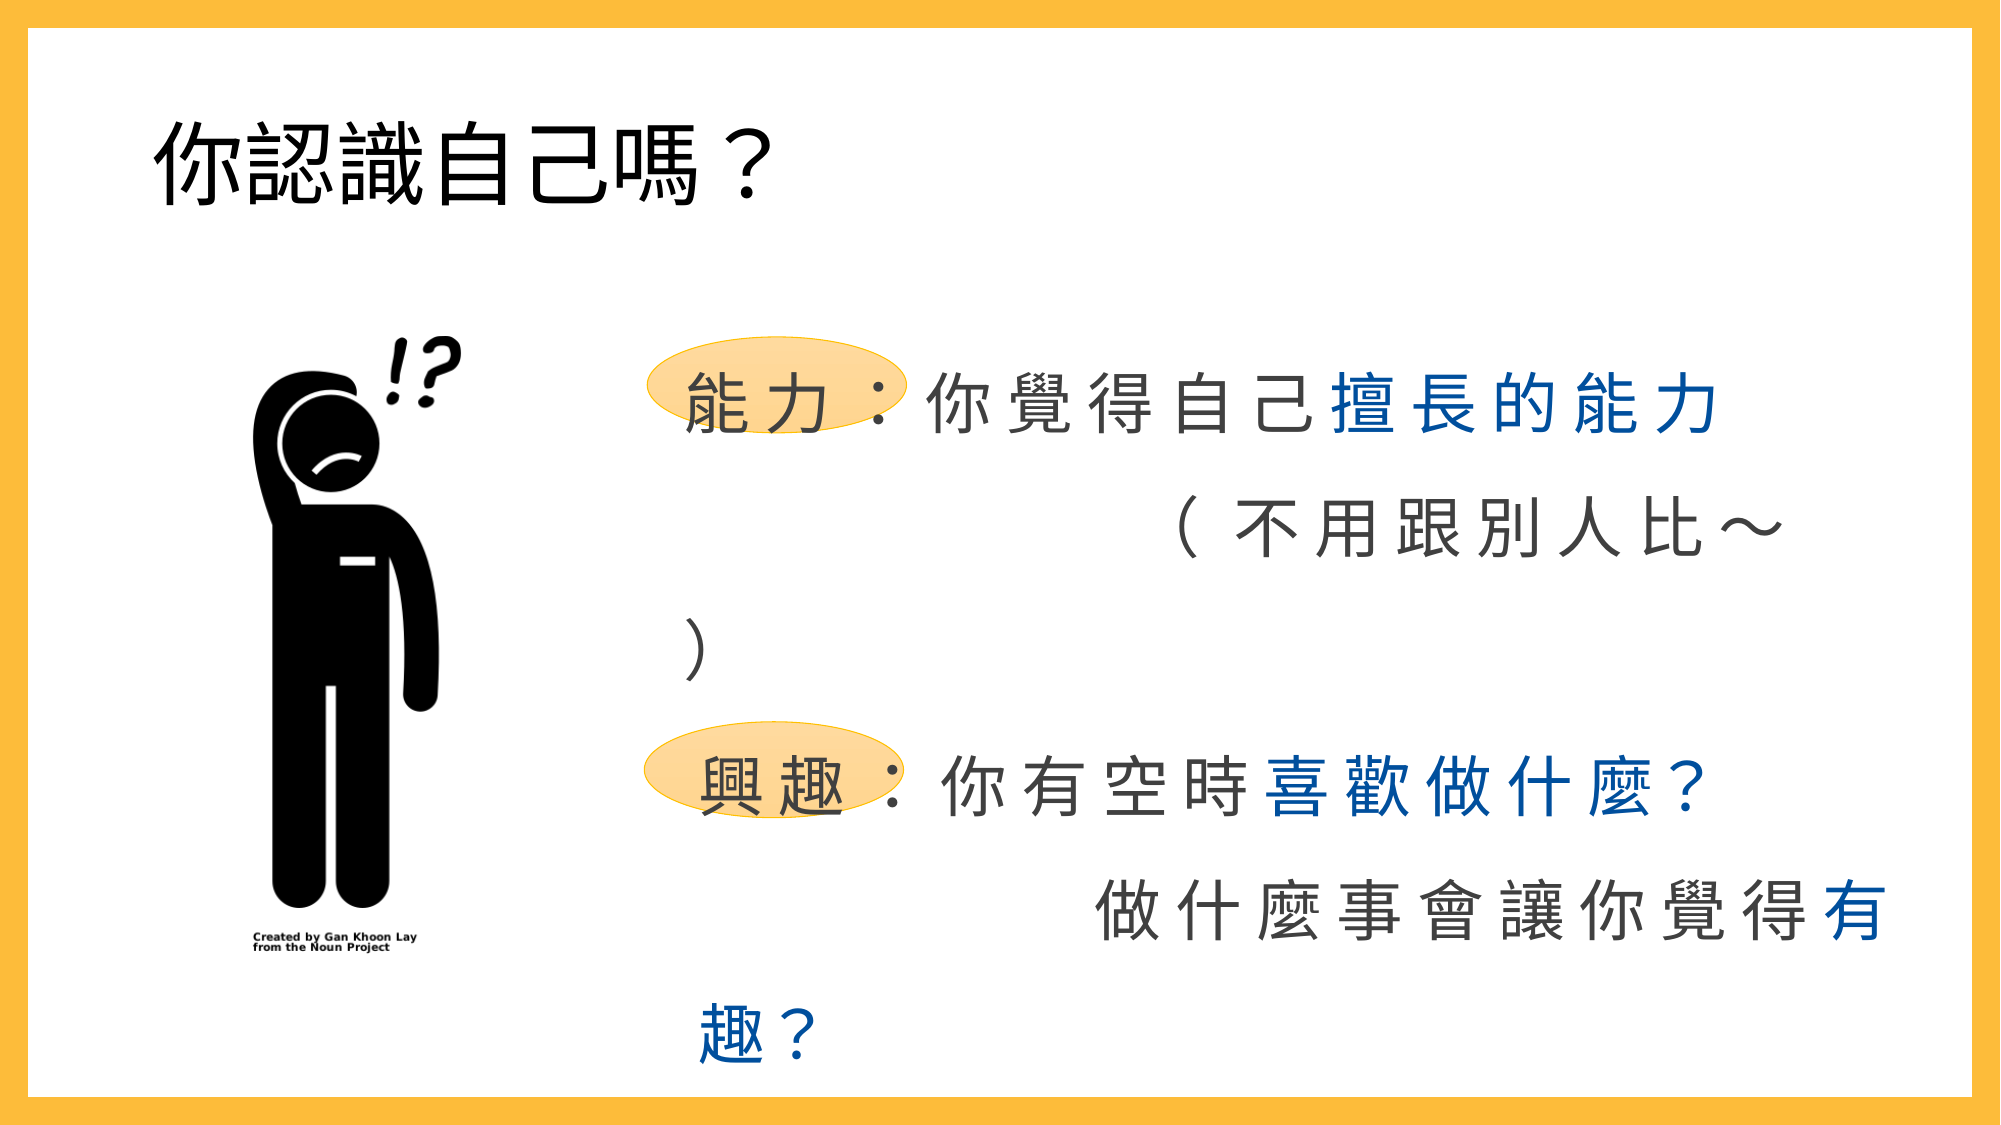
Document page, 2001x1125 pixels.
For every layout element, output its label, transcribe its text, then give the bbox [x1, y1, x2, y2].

picture [28, 336, 714, 1051]
title 你認識自己嗎？ [137, 59, 1863, 278]
text_box 能力：你覺得自己擅長的能力 （ 不用跟別人比～ ） [681, 315, 1817, 690]
text_box 興趣：你有空時喜歡做什麼？ 做什麼事會讓你覺得有趣？ [681, 693, 1970, 1081]
